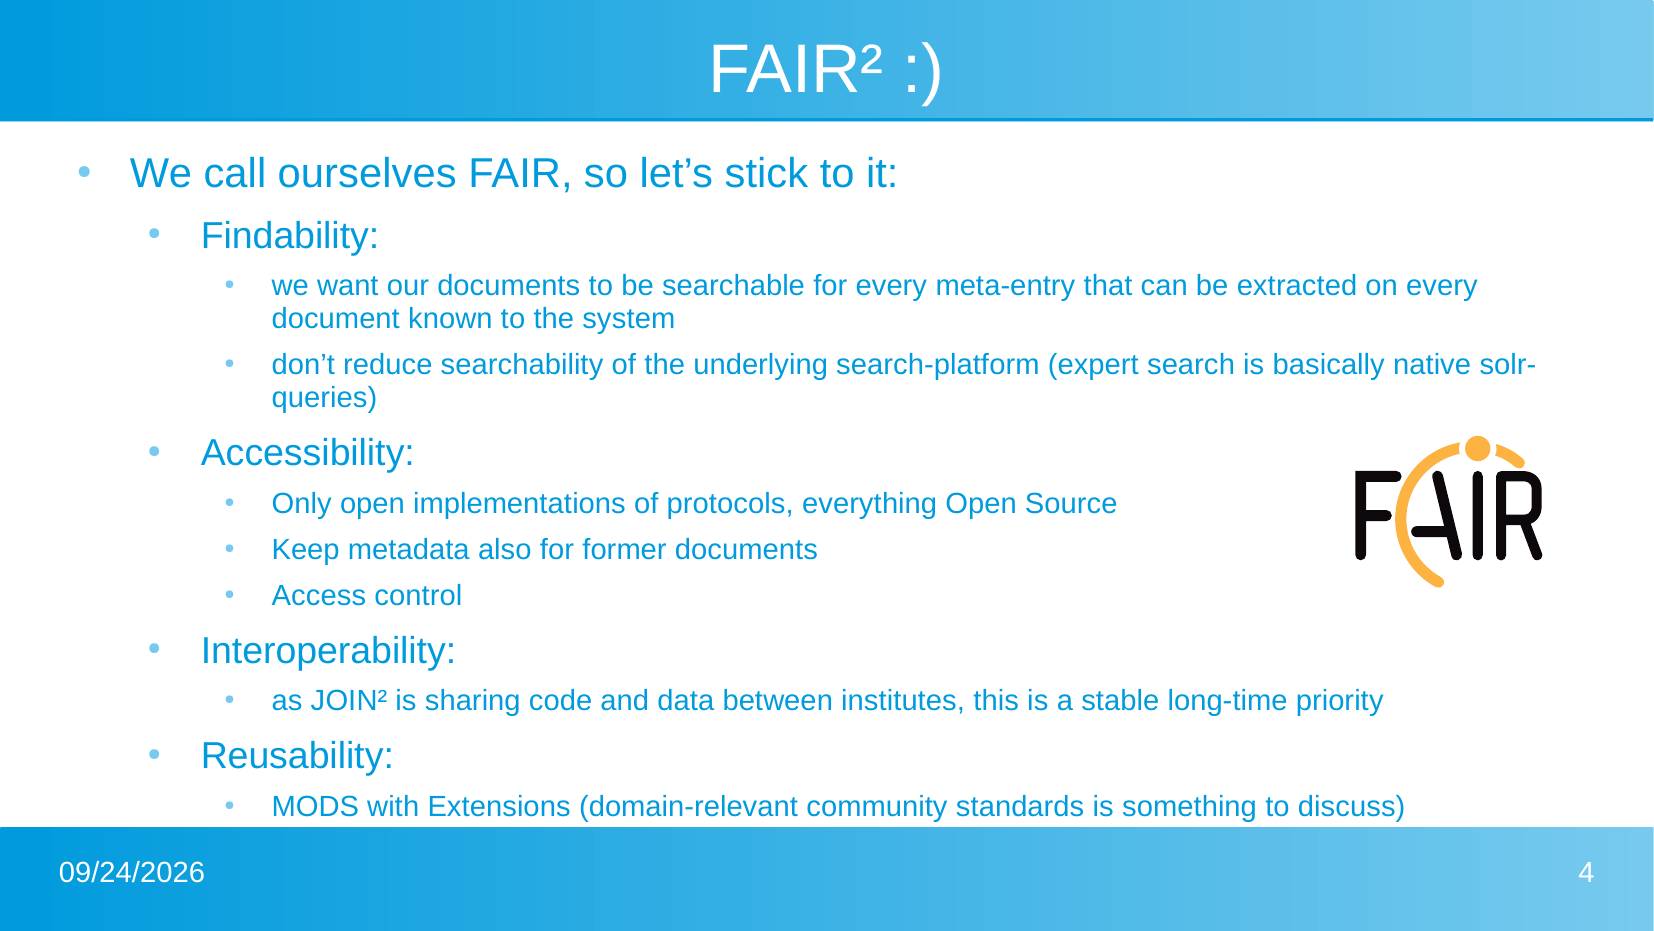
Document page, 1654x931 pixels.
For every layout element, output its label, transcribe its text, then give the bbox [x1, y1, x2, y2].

picture [1312, 418, 1586, 601]
list We call ourselves FAIR, so let’s stick to it: Findability: we want our documents to be searchable for every meta-entry that can be extracted on every document known to the system don’t reduce searchability of the underlying search-platform (expert search is basically native solr-queries) Accessibility: Only open implementations of protocols, everything Open Source Keep metadata also for former documents Access control Interoperability: as JOIN² is sharing code and data between institutes, this is a stable long-time priority Reusability: MODS with Extensions (domain-relevant community standards is something to discuss) [59, 150, 1595, 788]
title FAIR² :) [59, 29, 1595, 108]
